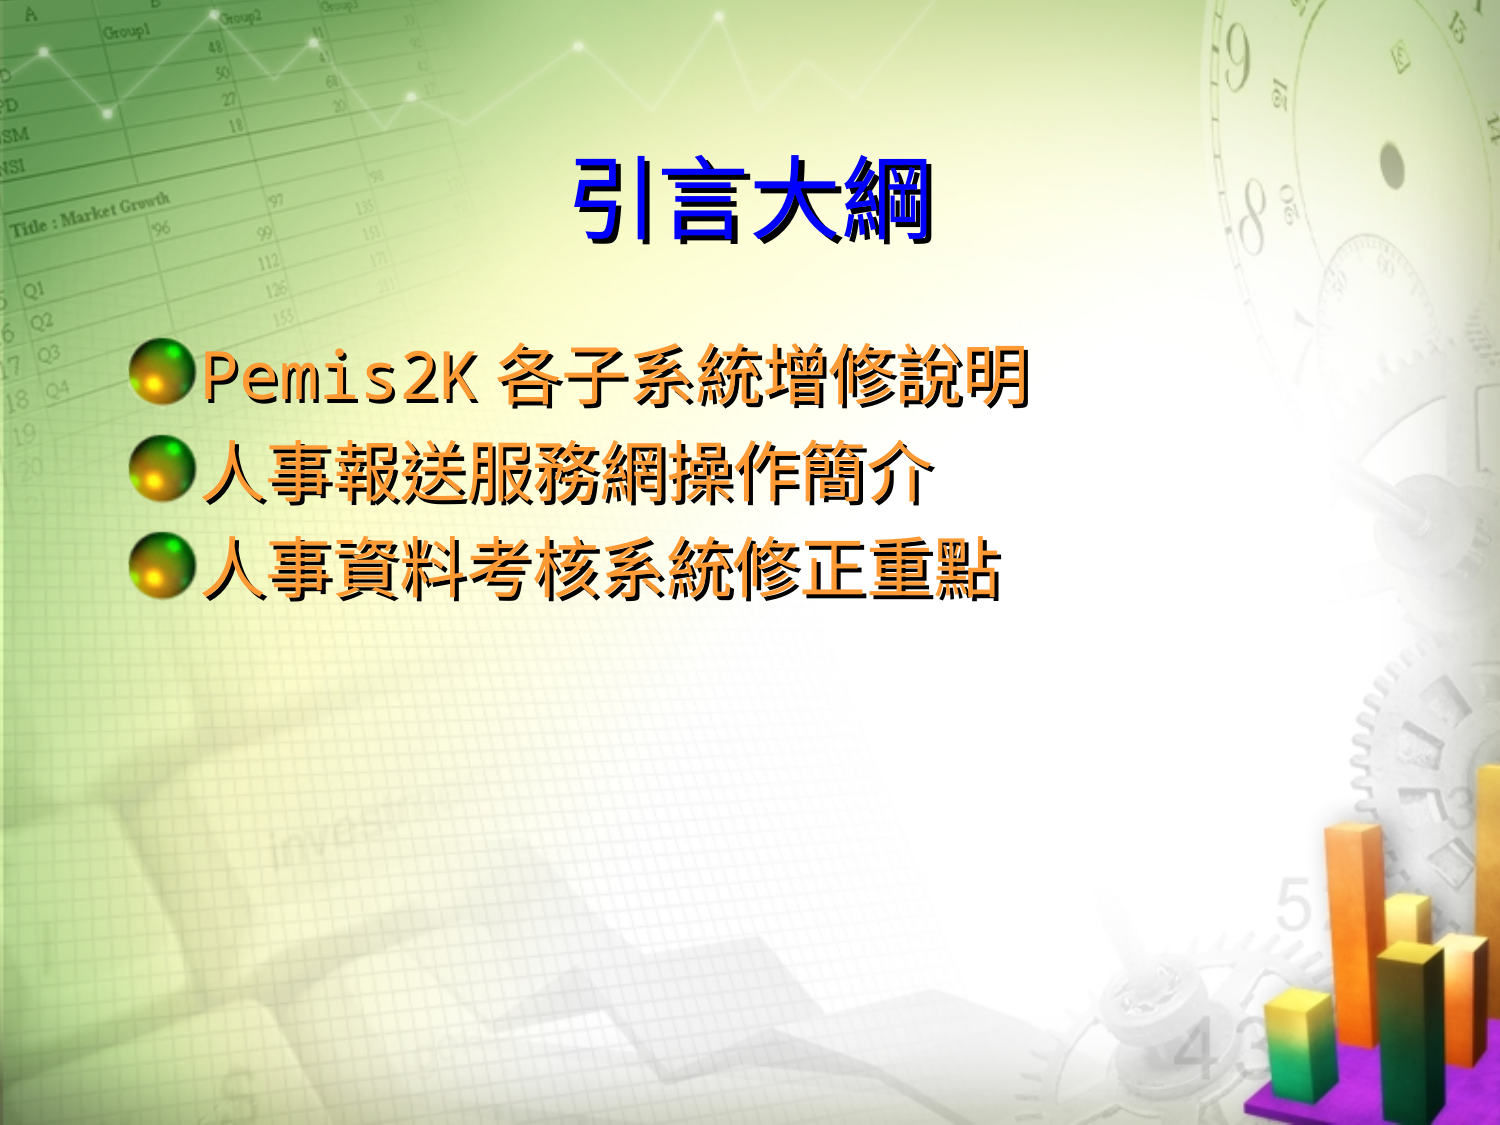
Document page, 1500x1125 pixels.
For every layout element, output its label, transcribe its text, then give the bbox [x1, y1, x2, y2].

title 引言大綱 [112, 101, 1388, 290]
picture [0, 0, 1500, 1125]
list Pemis2K各子系統增修說明 人事報送服務網操作簡介 人事資料考核系統修正重點 [112, 324, 1388, 1000]
